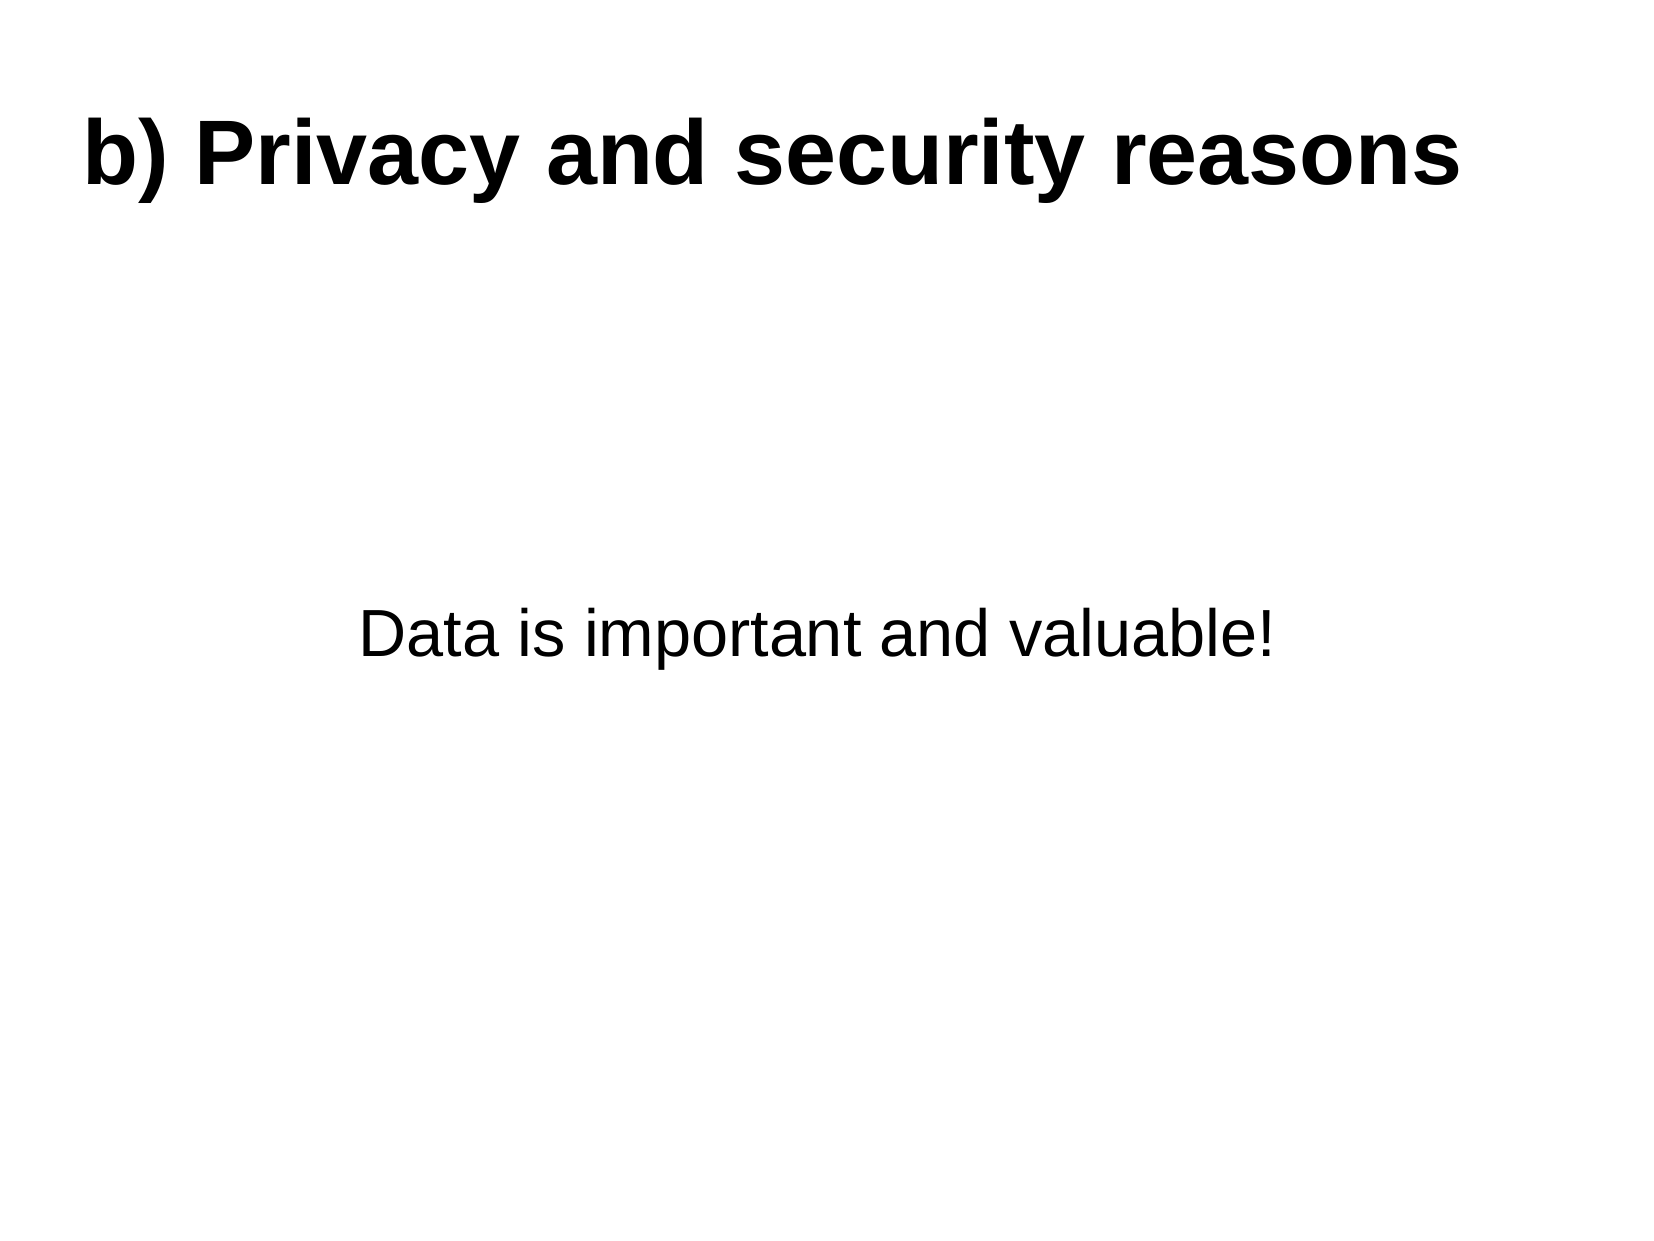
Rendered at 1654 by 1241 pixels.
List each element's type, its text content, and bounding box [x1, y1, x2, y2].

subtitle Data is important and valuable! [82, 319, 1571, 1022]
title b) Privacy and security reasons [82, 49, 1571, 257]
